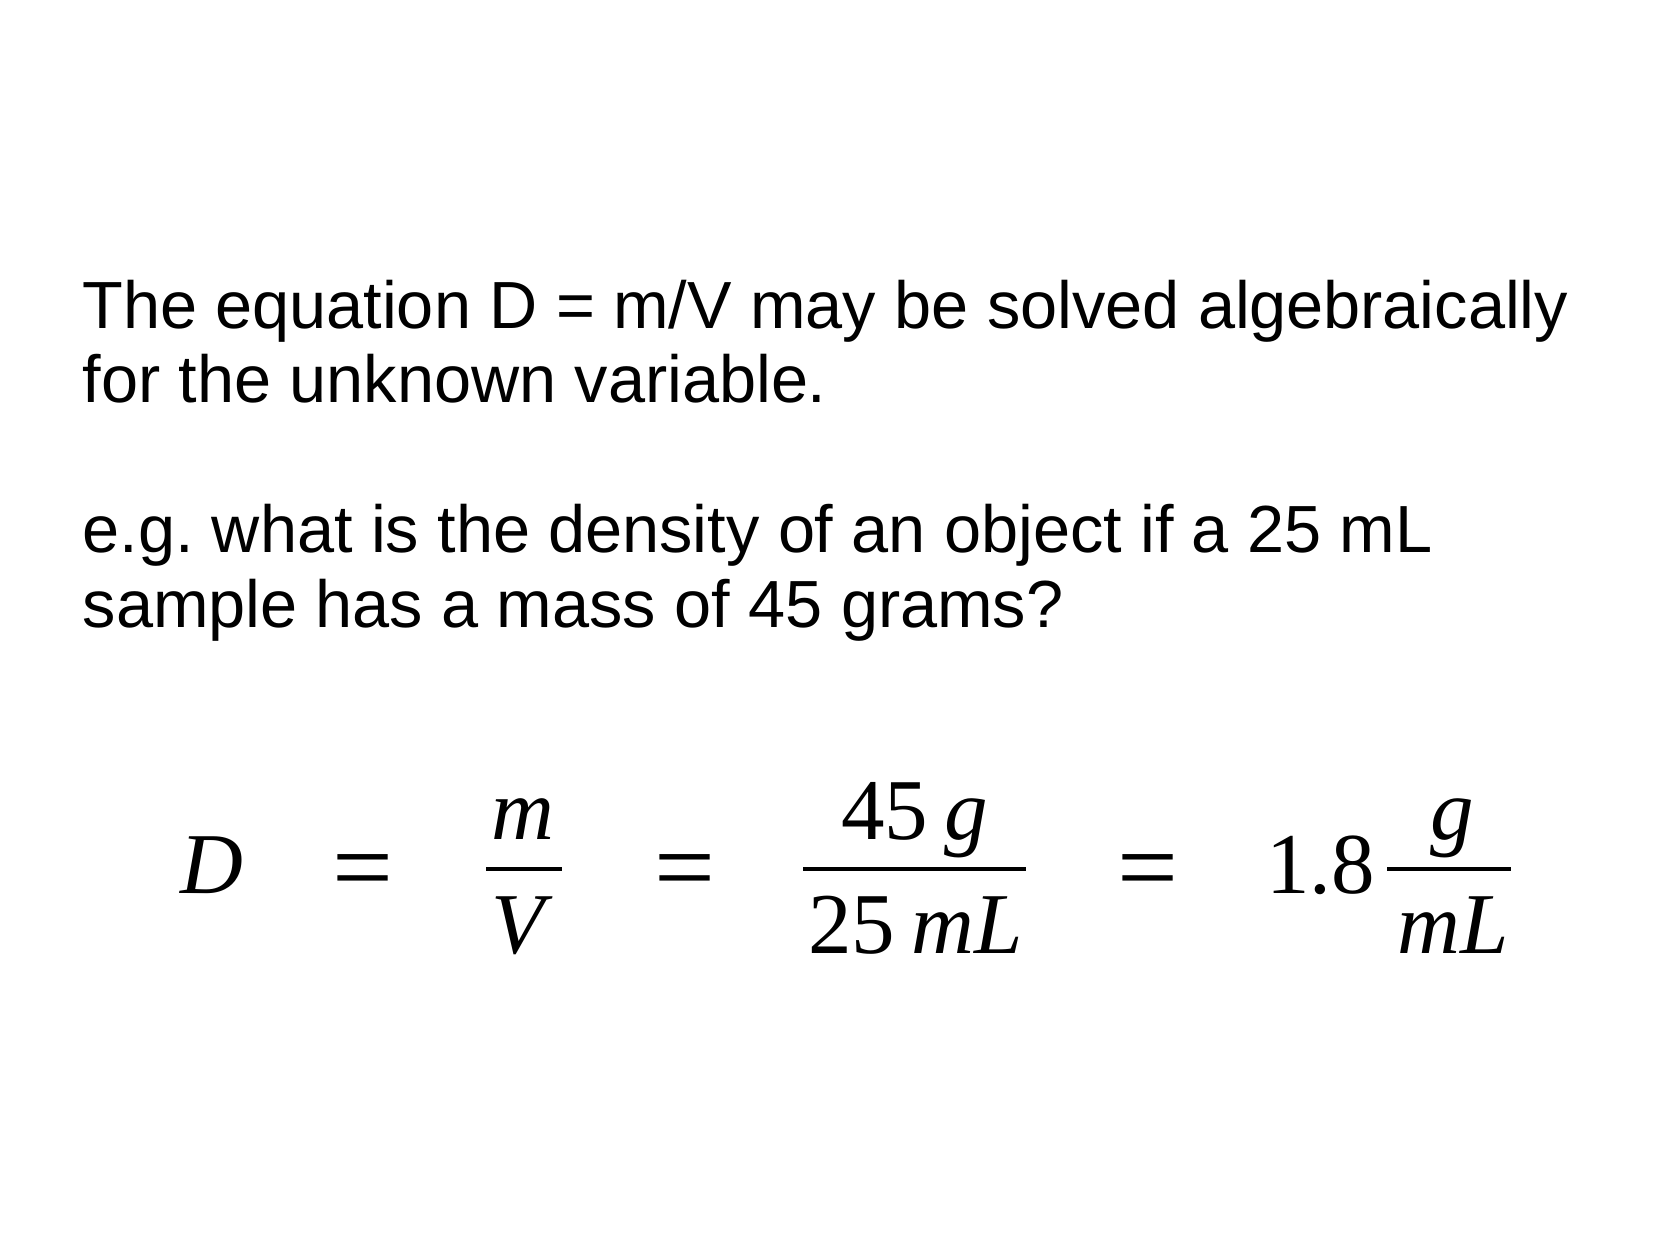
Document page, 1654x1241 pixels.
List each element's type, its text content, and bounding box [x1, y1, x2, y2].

subtitle The equation D = m/V may be solved algebraically for the unknown variable. e.g. what is the density of an object if a 25 mL sample has a mass of 45 grams? [82, 49, 1571, 1010]
chart [153, 763, 1538, 976]
